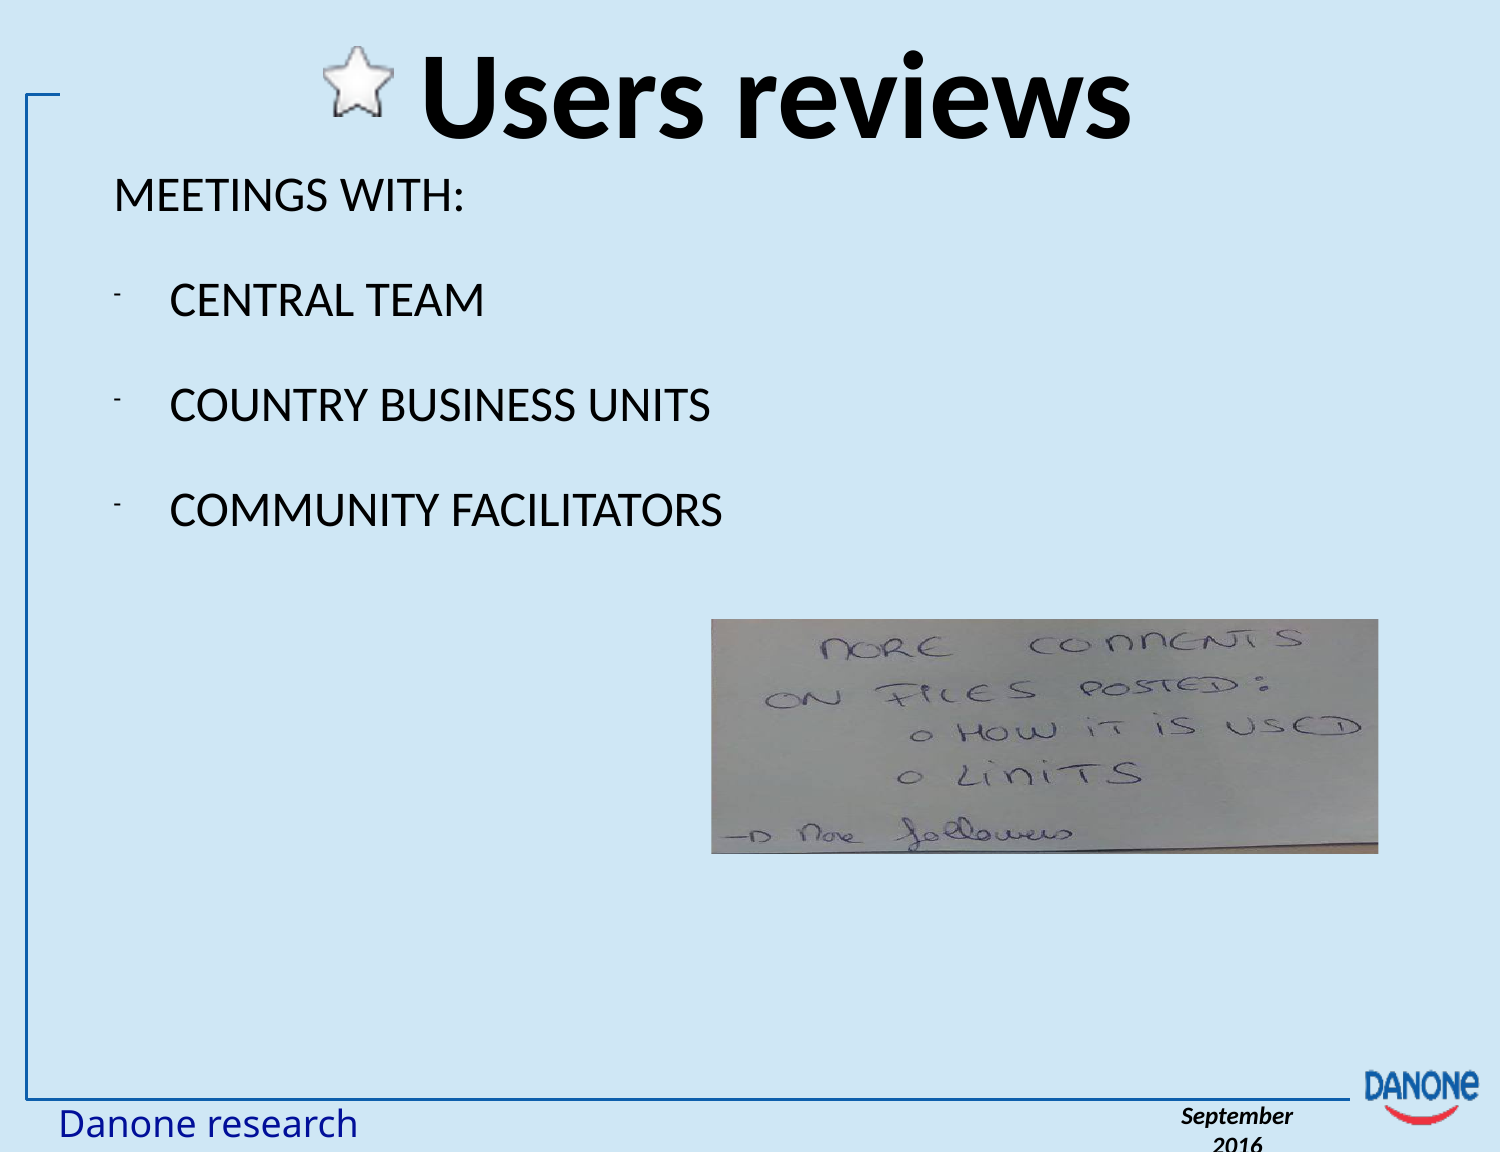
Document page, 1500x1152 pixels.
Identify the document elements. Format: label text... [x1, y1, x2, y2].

text_box Users reviews [138, 5, 1415, 171]
picture [711, 619, 1379, 854]
picture [323, 46, 394, 117]
text_box September 2016 [1147, 1092, 1327, 1152]
text_box MEETINGS WITH: CENTRAL TEAM COUNTRY BUSINESS UNITS COMMUNITY FACILITATORS [98, 153, 739, 589]
picture [1362, 1067, 1482, 1130]
text_box Danone research [43, 1092, 392, 1152]
